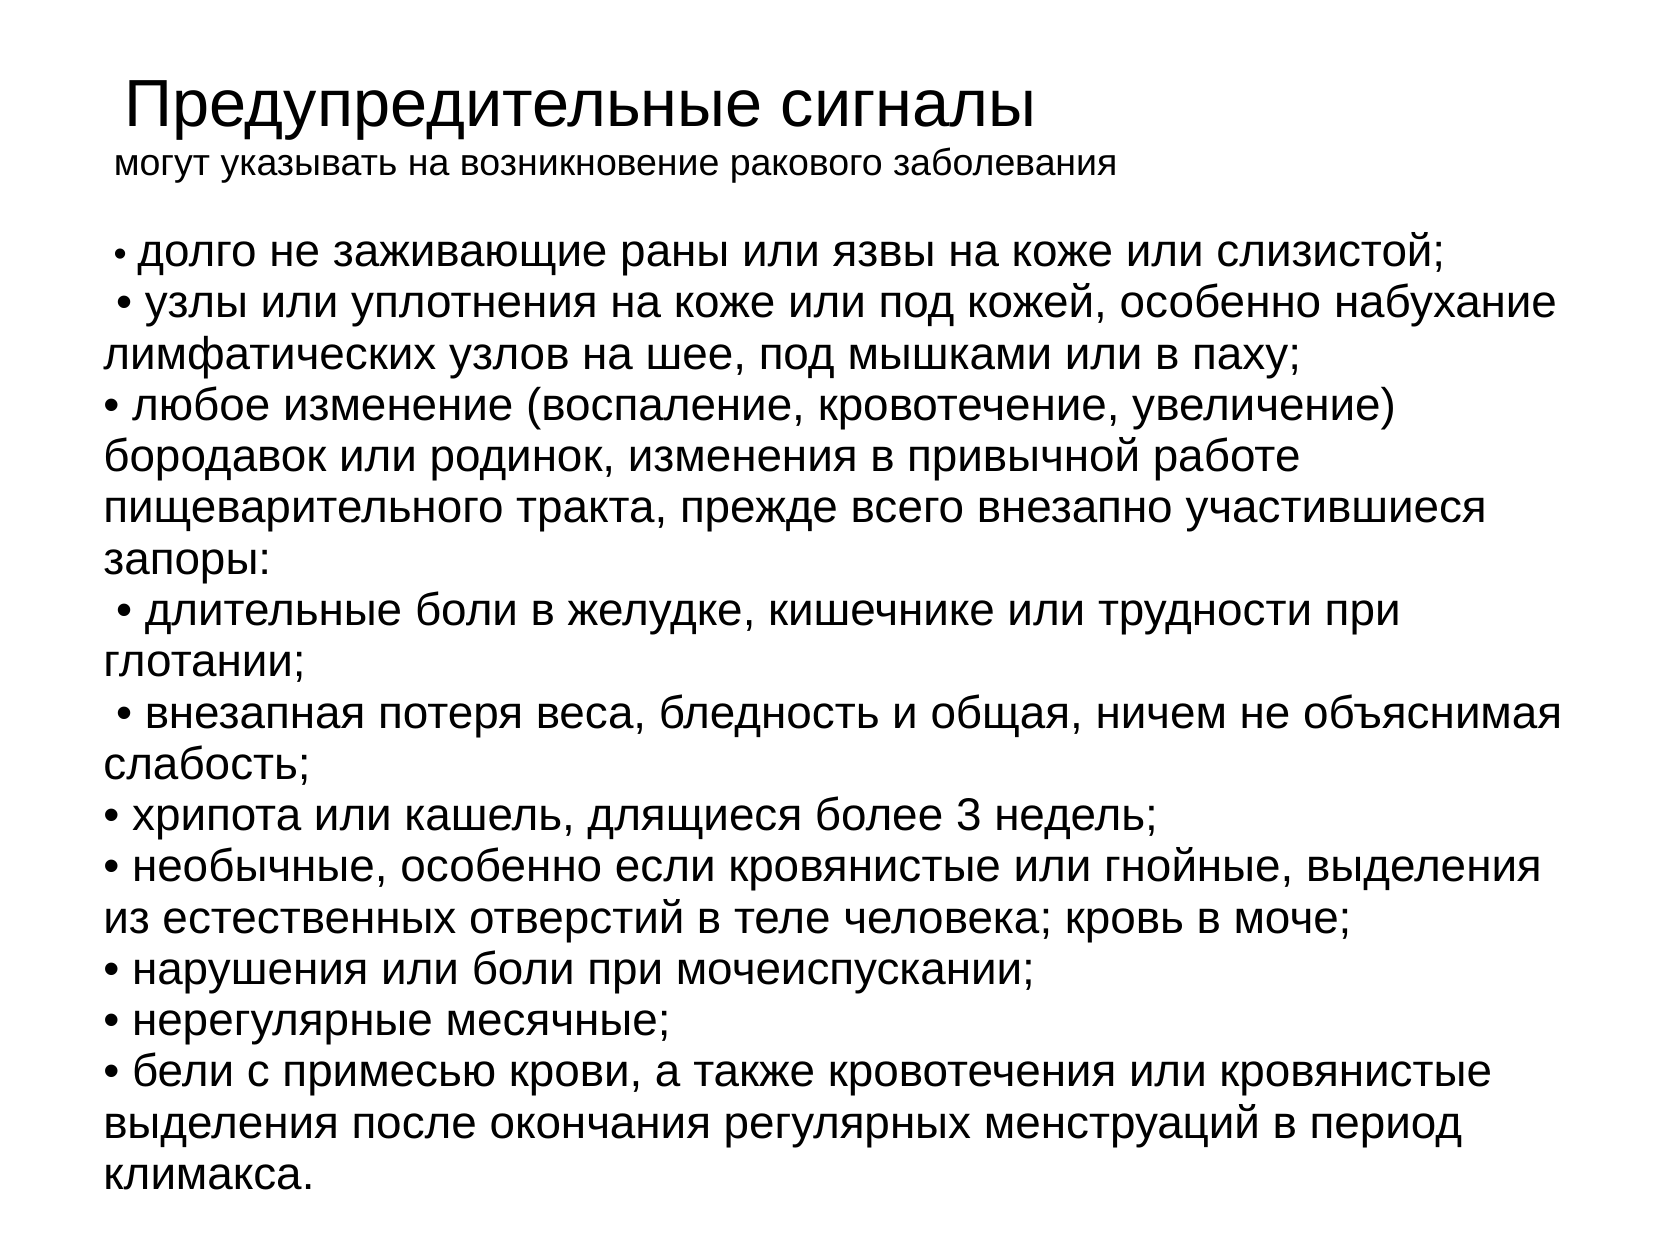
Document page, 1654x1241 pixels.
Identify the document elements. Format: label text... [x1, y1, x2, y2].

text_box Предупредительные сигналы могут указывать на возникновение ракового заболевания • долго не заживающие раны или язвы на коже или слизистой; • узлы или уплотнения на коже или под кожей, особенно набухание лимфатических узлов на шее, под мышками или в паху; • любое изменение (воспаление, кровотечение, увеличение) бородавок или родинок, изменения в привычной работе пищеварительного тракта, прежде всего внезапно участившиеся запоры: • длительные боли в желудке, кишечнике или трудности при глотании; • внезапная потеря веса, бледность и общая, ничем не объяснимая слабость; • хрипота или кашель, длящиеся более 3 недель; • необычные, особенно если кровянистые или гнойные, выделения из естественных отверстий в теле человека; кровь в моче; • нарушения или боли при мочеиспускании; • нерегулярные месячные; • бели с примесью крови, а также кровотечения или кровянистые выделения после окончания регулярных менструаций в период климакса. [88, 59, 1595, 1232]
